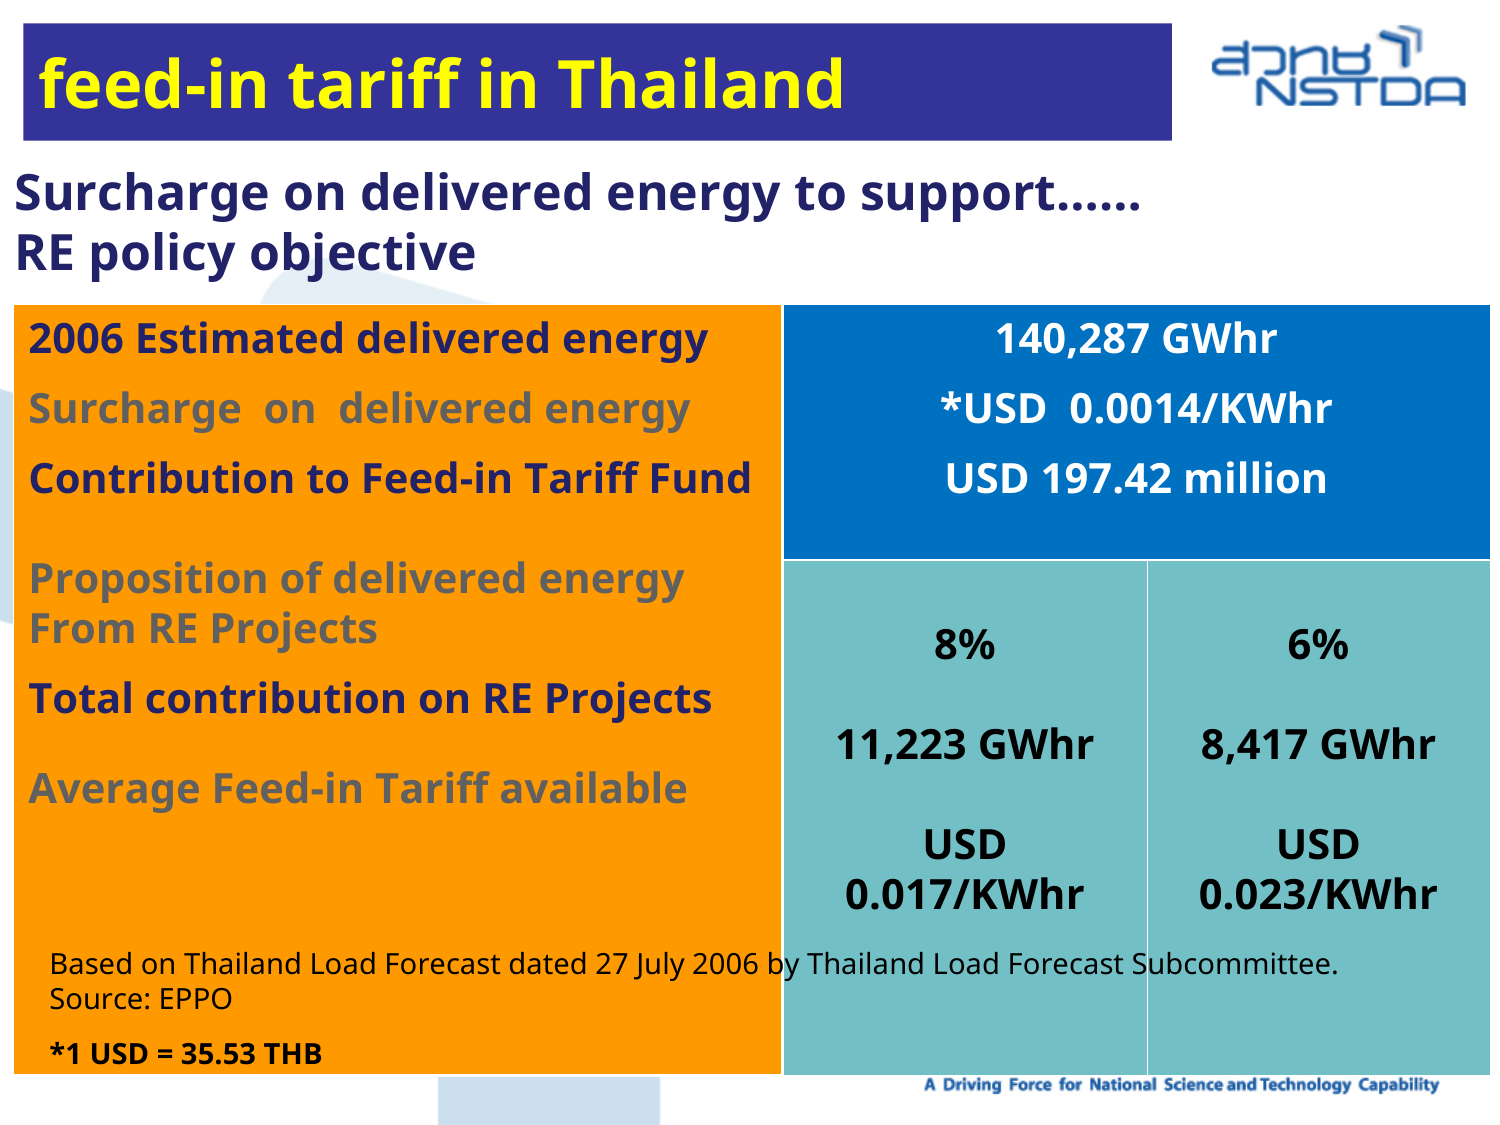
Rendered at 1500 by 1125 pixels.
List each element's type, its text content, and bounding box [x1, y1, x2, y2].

text_box Based on Thailand Load Forecast dated 27 July 2006 by Thailand Load Forecast Subcommittee. Source: EPPO *1 USD = 35.53 THB [34, 937, 1371, 1078]
text_box Surcharge on delivered energy to support…… RE policy objective [0, 152, 1500, 288]
table_cell 6% 8,417 GWhr USD 0.023/KWhr [1148, 561, 1490, 1075]
table_header 140,287 GWhr *USD 0.0014/KWhr USD 197.42 million [784, 305, 1490, 559]
table_header 2006 Estimated delivered energy Surcharge on delivered energy Contribution to Feed-in Tariff Fund Proposition of delivered energy From RE Projects Total contribution on RE Projects Average Feed-in Tariff available [14, 305, 781, 1074]
title feed-in tariff in Thailand [23, 23, 1172, 141]
picture [0, 288, 1500, 1125]
table_cell 8% 11,223 GWhr USD 0.017/KWhr [784, 561, 1147, 937]
picture [0, 0, 1500, 152]
